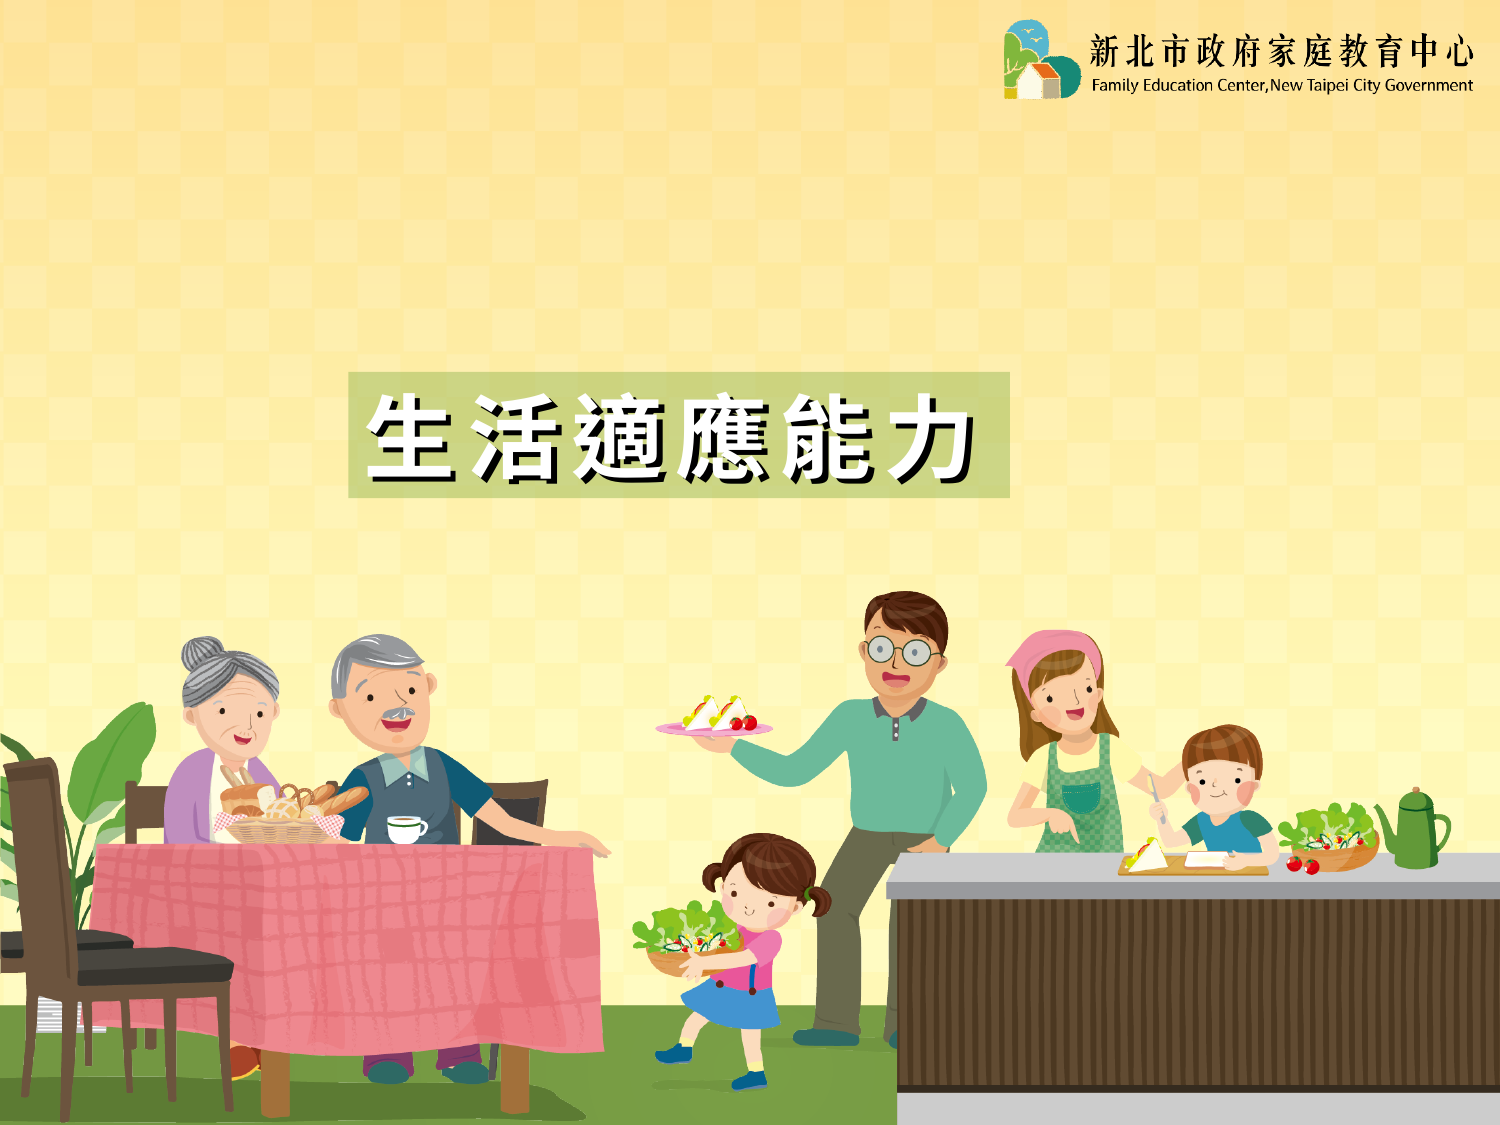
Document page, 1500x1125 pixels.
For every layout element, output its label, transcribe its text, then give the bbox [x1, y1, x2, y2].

text_box 生活適應能力 [348, 371, 1010, 499]
picture [0, 550, 1500, 1125]
